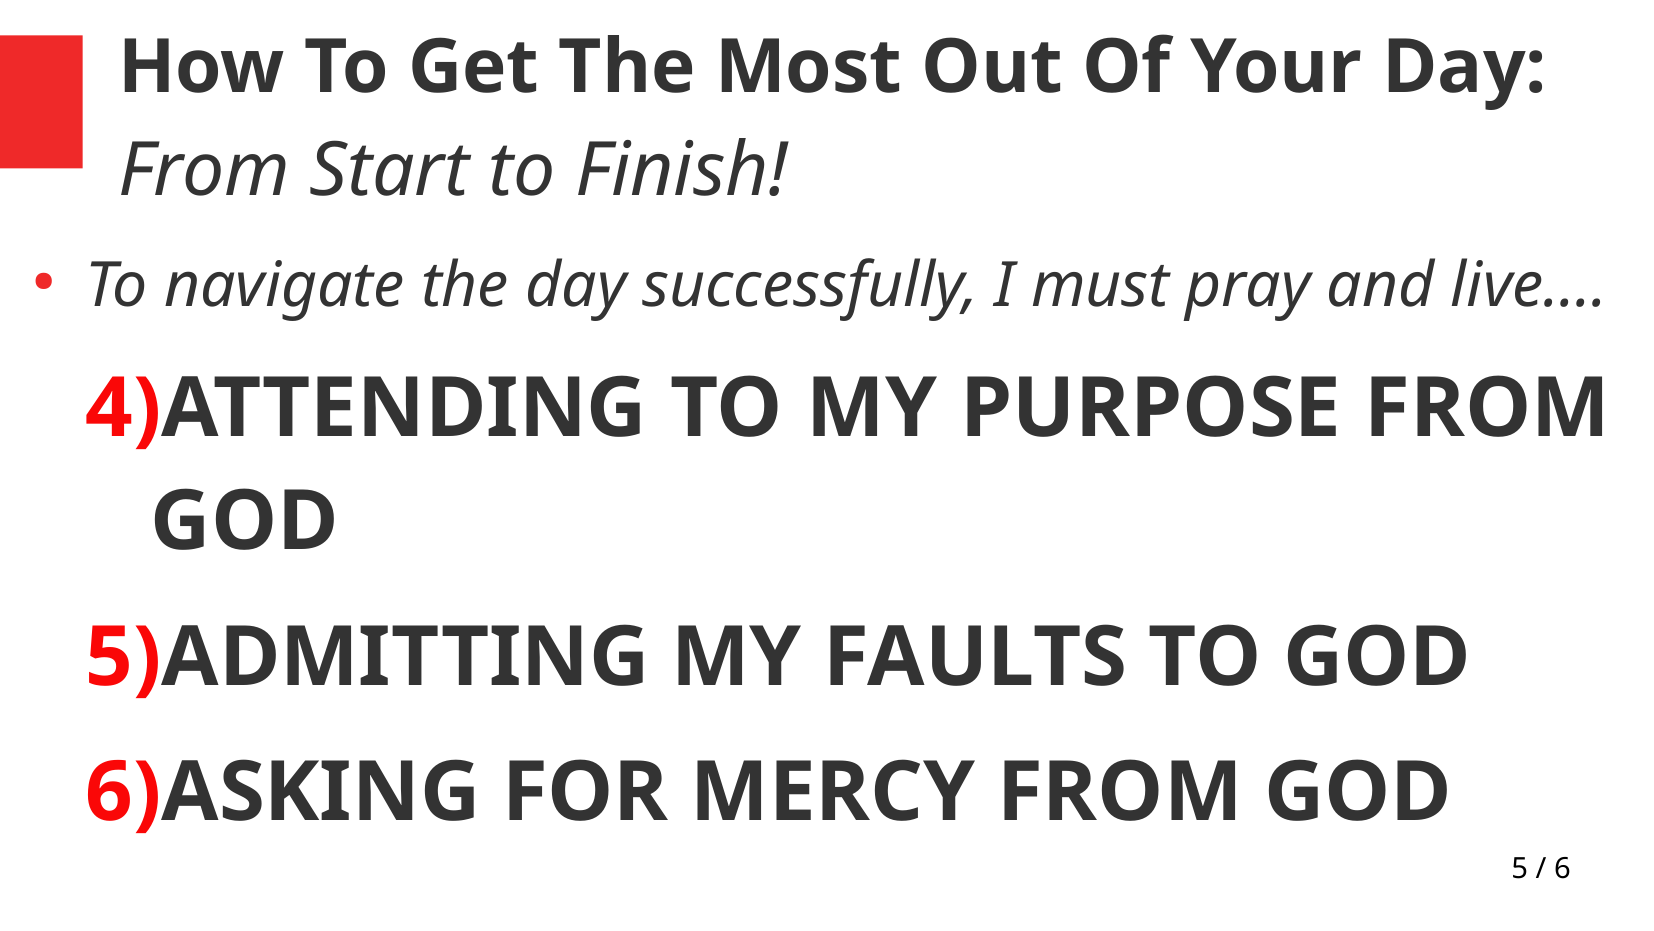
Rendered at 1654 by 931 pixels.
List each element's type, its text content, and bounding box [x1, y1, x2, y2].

title How To Get The Most Out Of Your Day: From Start to Finish! [118, 12, 1571, 218]
list To navigate the day successfully, I must pray and live…. 4)ATTENDING TO MY PURPOSE FROM GOD 5)ADMITTING MY FAULTS TO GOD 6)ASKING FOR MERCY FROM GOD [15, 240, 1636, 901]
